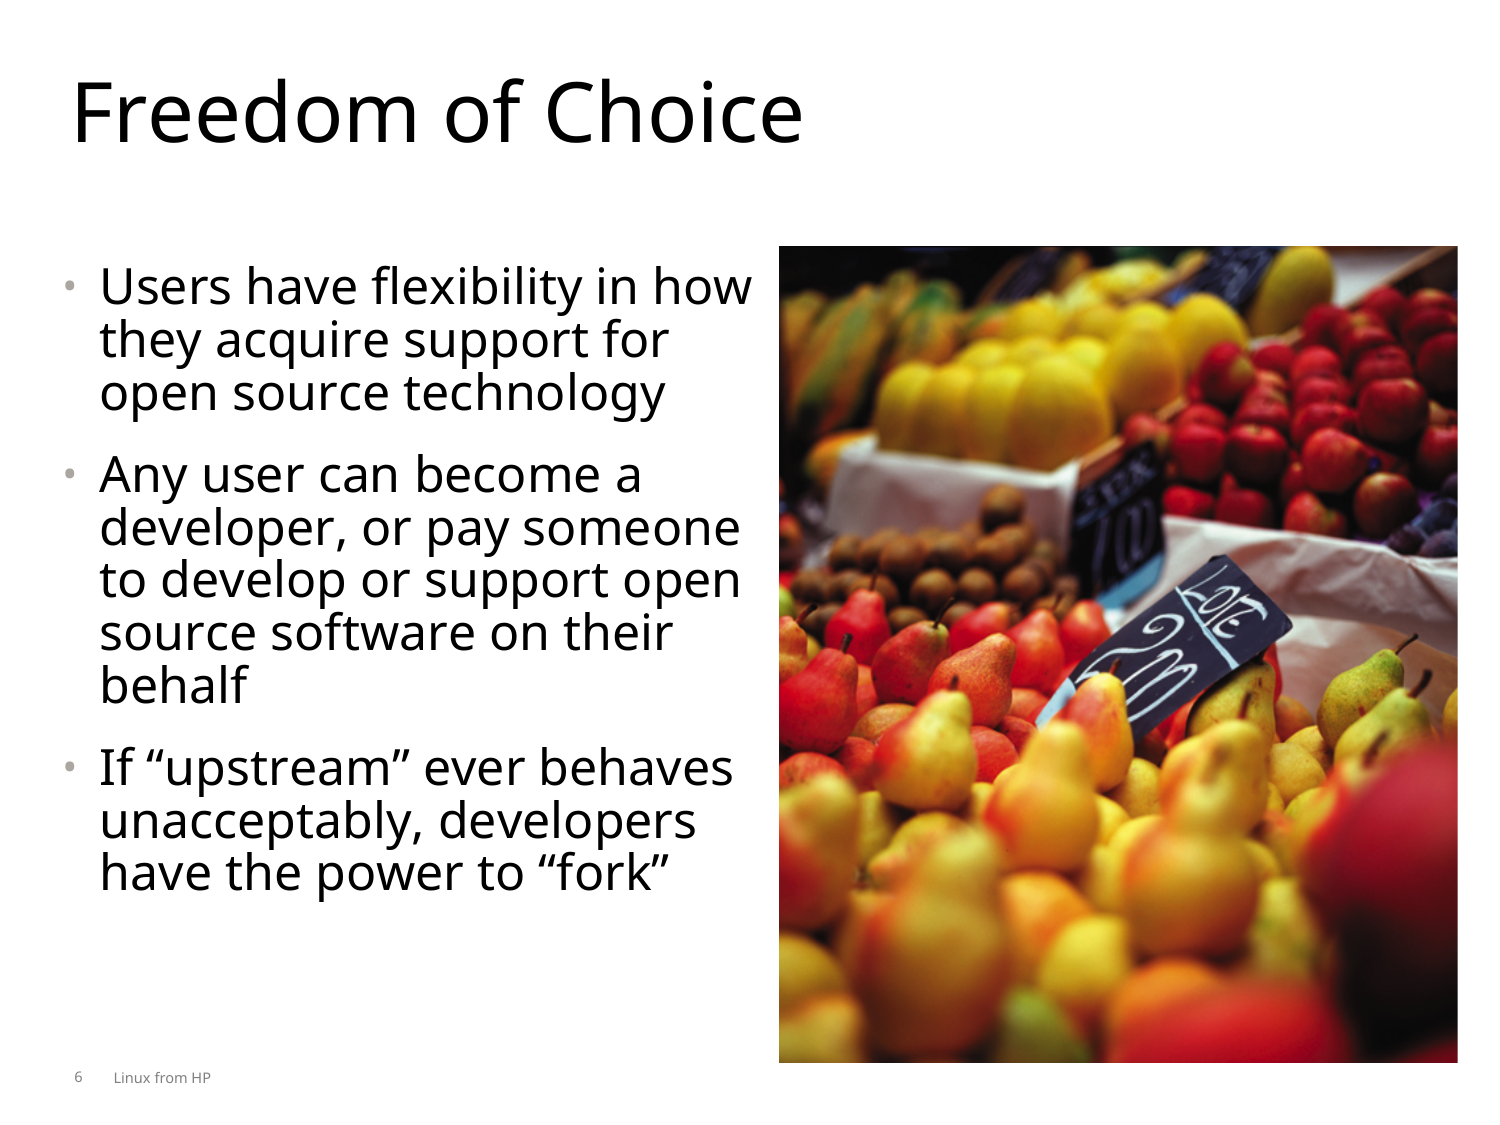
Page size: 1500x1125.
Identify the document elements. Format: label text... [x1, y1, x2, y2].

title Freedom of Choice [70, 18, 1322, 207]
picture [779, 246, 1458, 1063]
list Users have flexibility in how they acquire support for open source technology Any user can become a developer, or pay someone to develop or support open source software on their behalf If “upstream” ever behaves unacceptably, developers have the power to “fork” [62, 262, 760, 1000]
